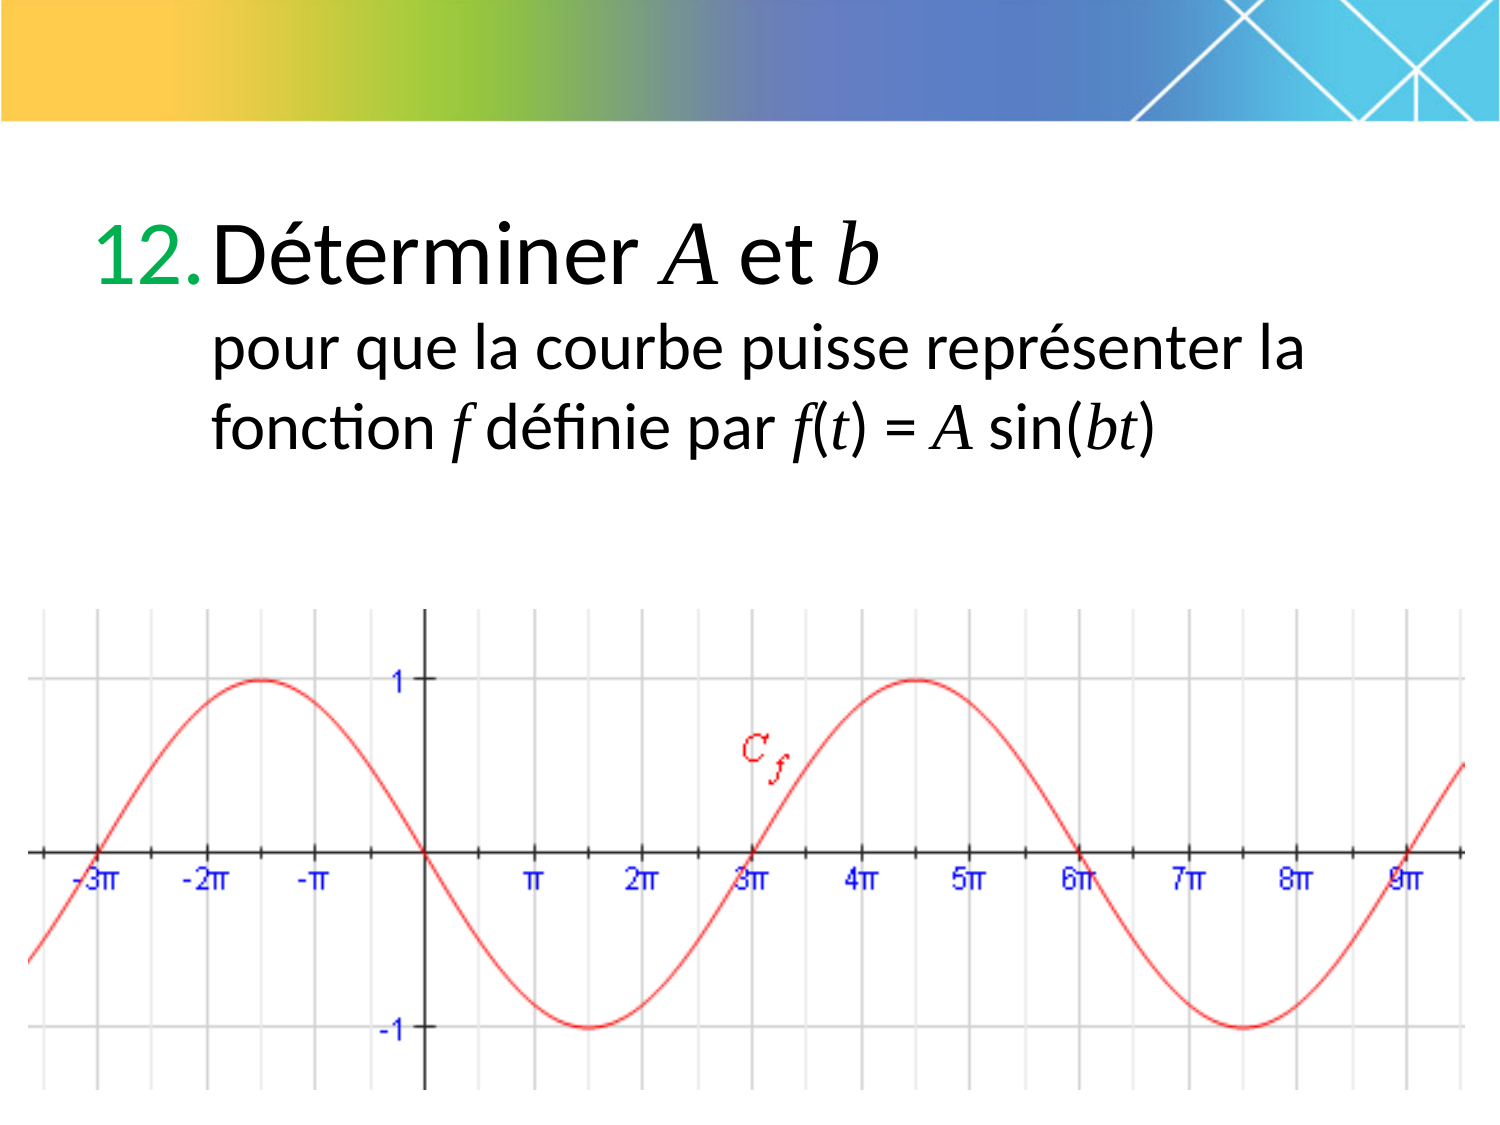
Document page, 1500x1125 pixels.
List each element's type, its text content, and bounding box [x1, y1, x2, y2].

title Déterminer A et b pour que la courbe puisse représenter la fonction f définie par f(t) = A sin(bt) [75, 164, 1426, 493]
picture [0, 0, 1500, 123]
picture [28, 609, 1465, 1090]
